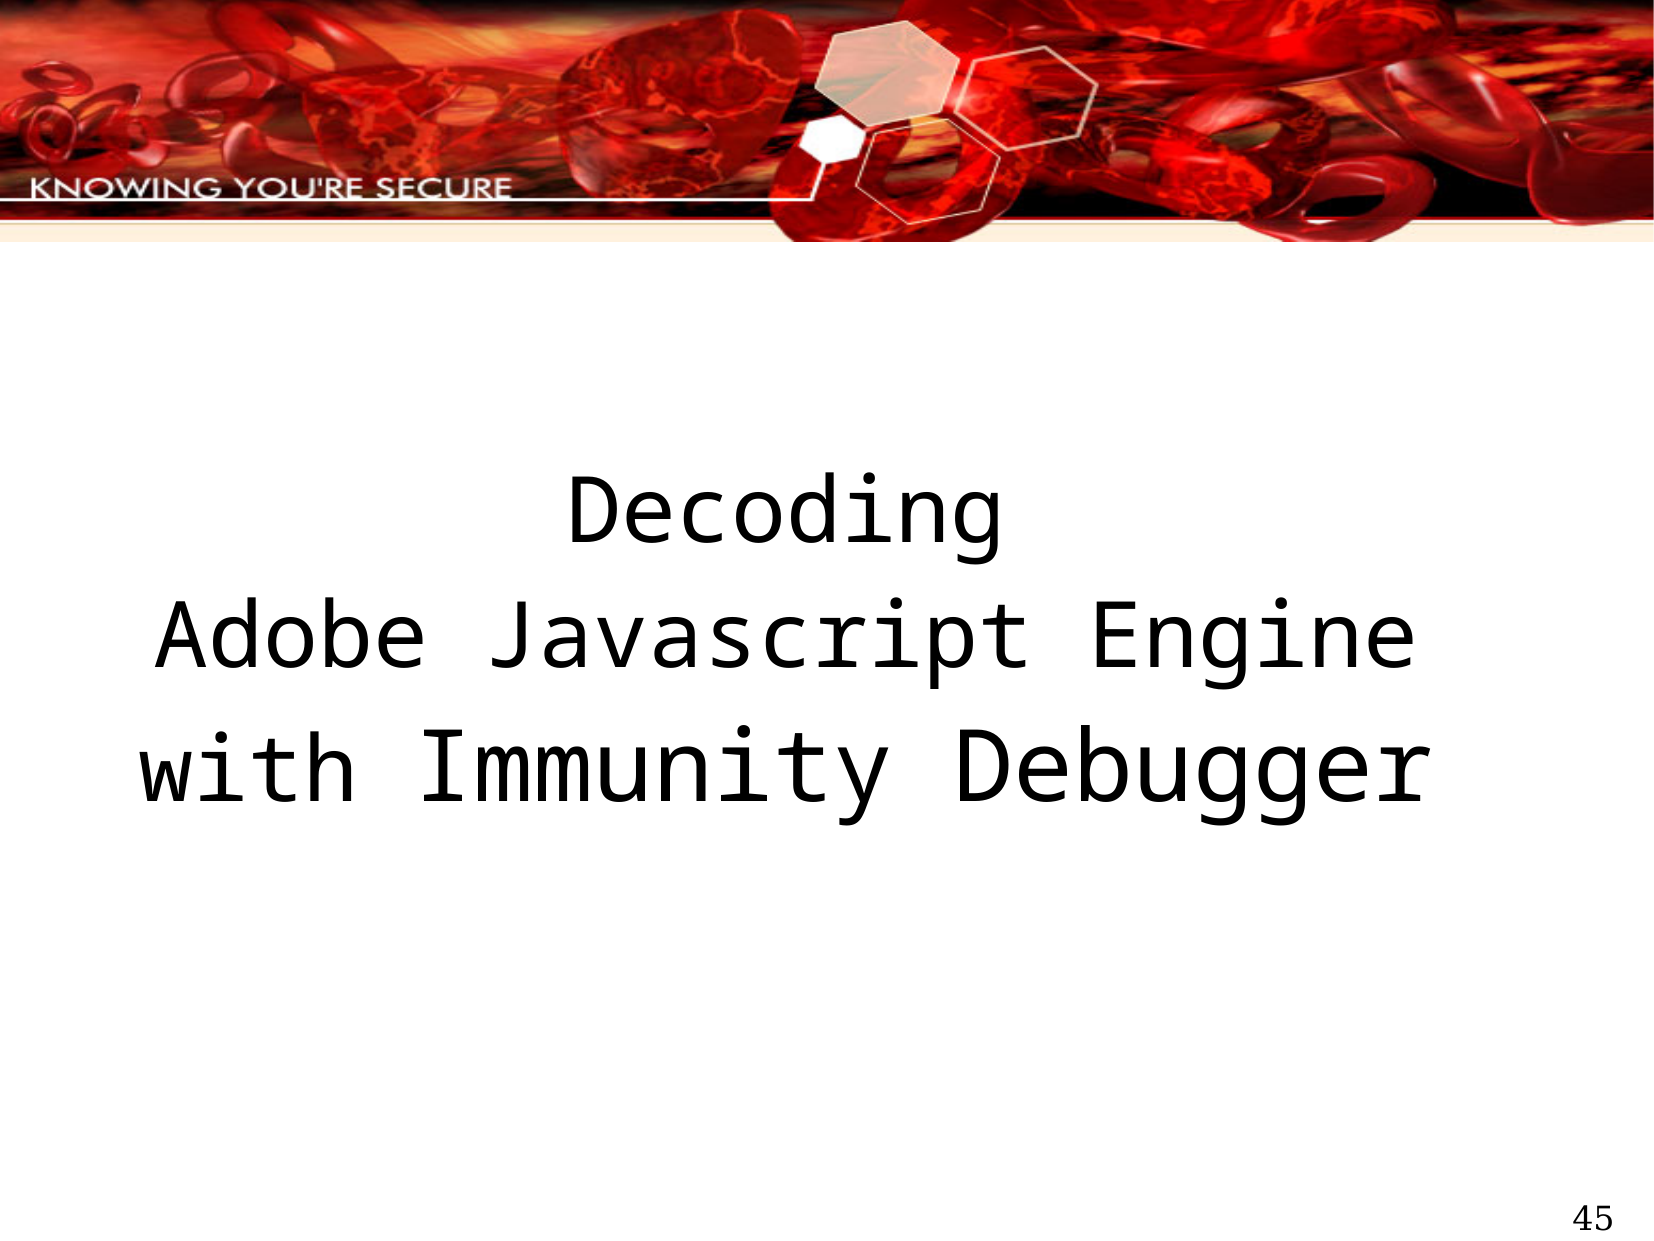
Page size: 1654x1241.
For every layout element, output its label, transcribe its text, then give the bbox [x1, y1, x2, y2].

text_box Decoding Adobe Javascript Engine with Immunity Debugger [138, 444, 1440, 774]
picture [0, 0, 1654, 242]
